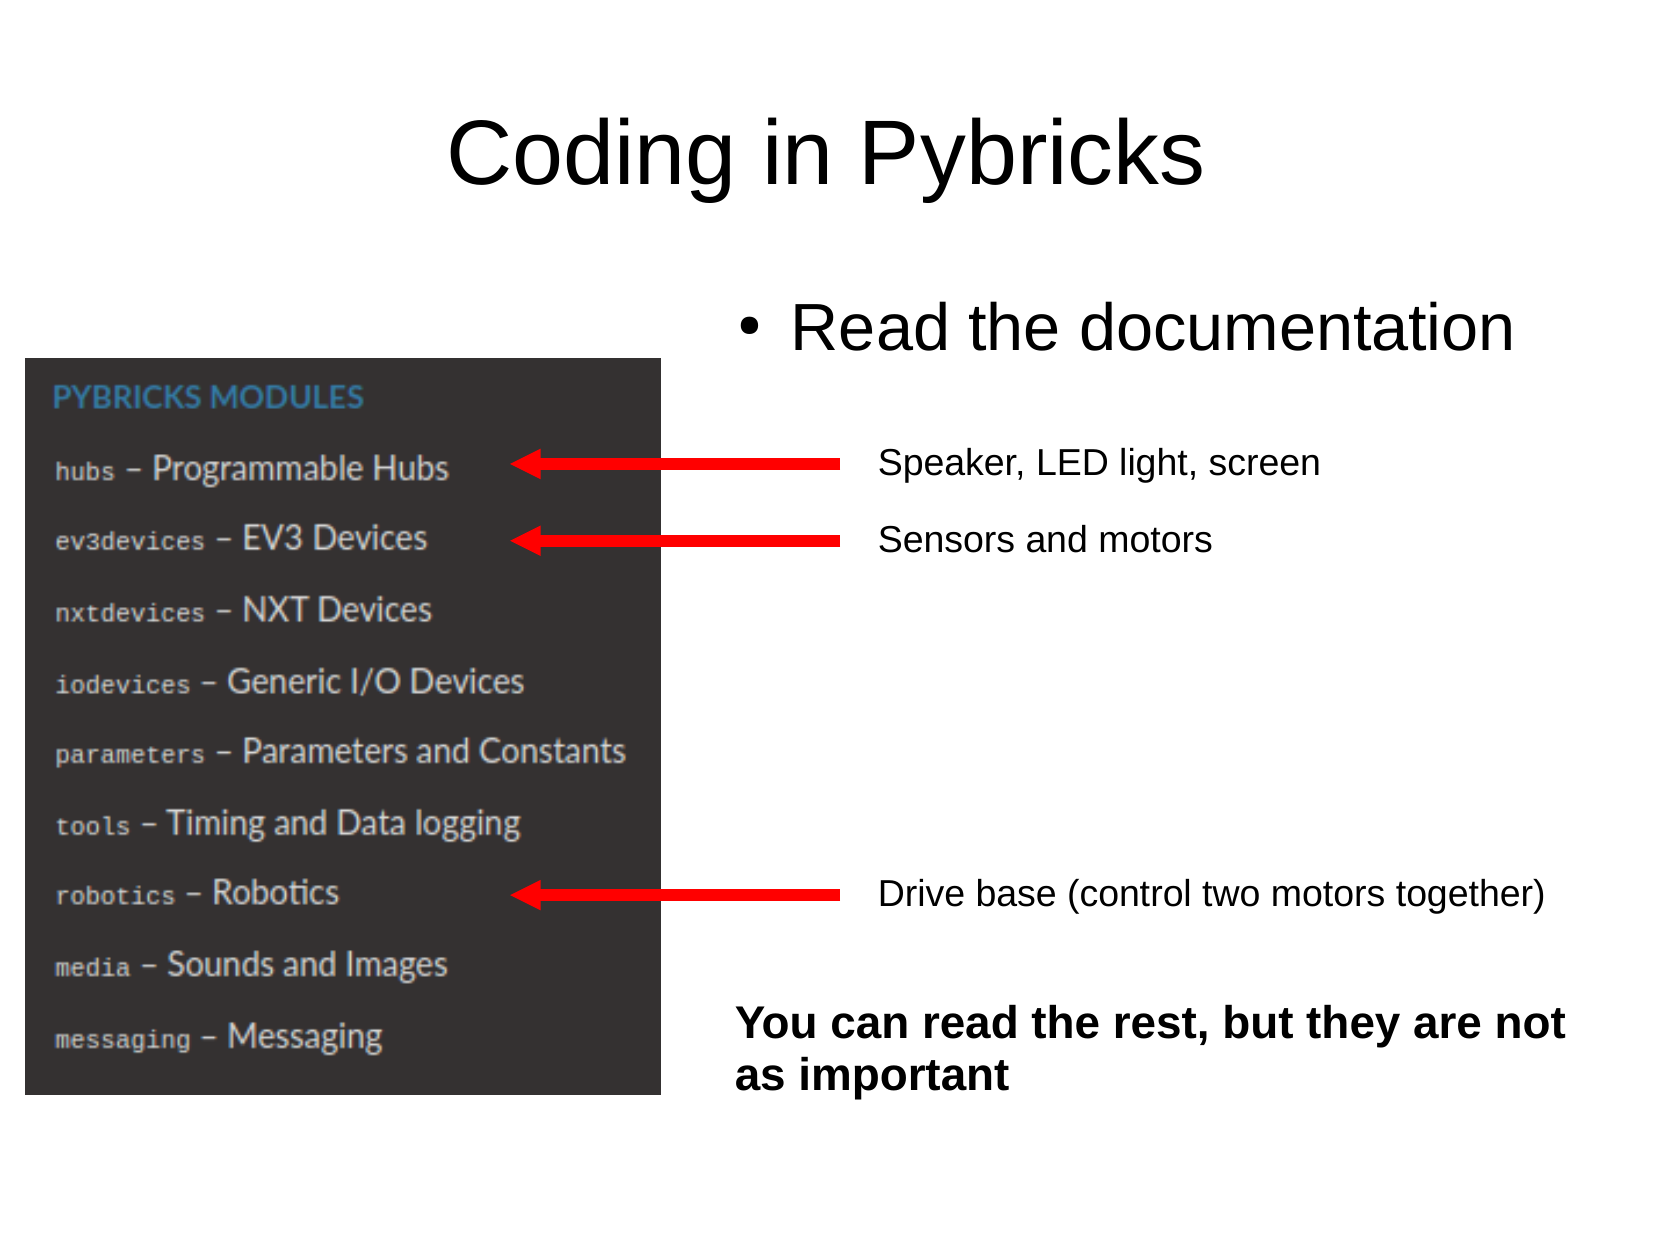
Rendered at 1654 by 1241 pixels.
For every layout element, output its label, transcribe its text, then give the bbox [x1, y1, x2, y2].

list Read the documentation [720, 290, 1571, 990]
text_box Sensors and motors [863, 510, 1228, 568]
text_box Speaker, LED light, screen [863, 433, 1337, 491]
title Coding in Pybricks [82, 49, 1571, 257]
text_box You can read the rest, but they are not as important [720, 990, 1621, 1108]
text_box Drive base (control two motors together) [863, 865, 1561, 922]
picture [25, 358, 661, 1096]
